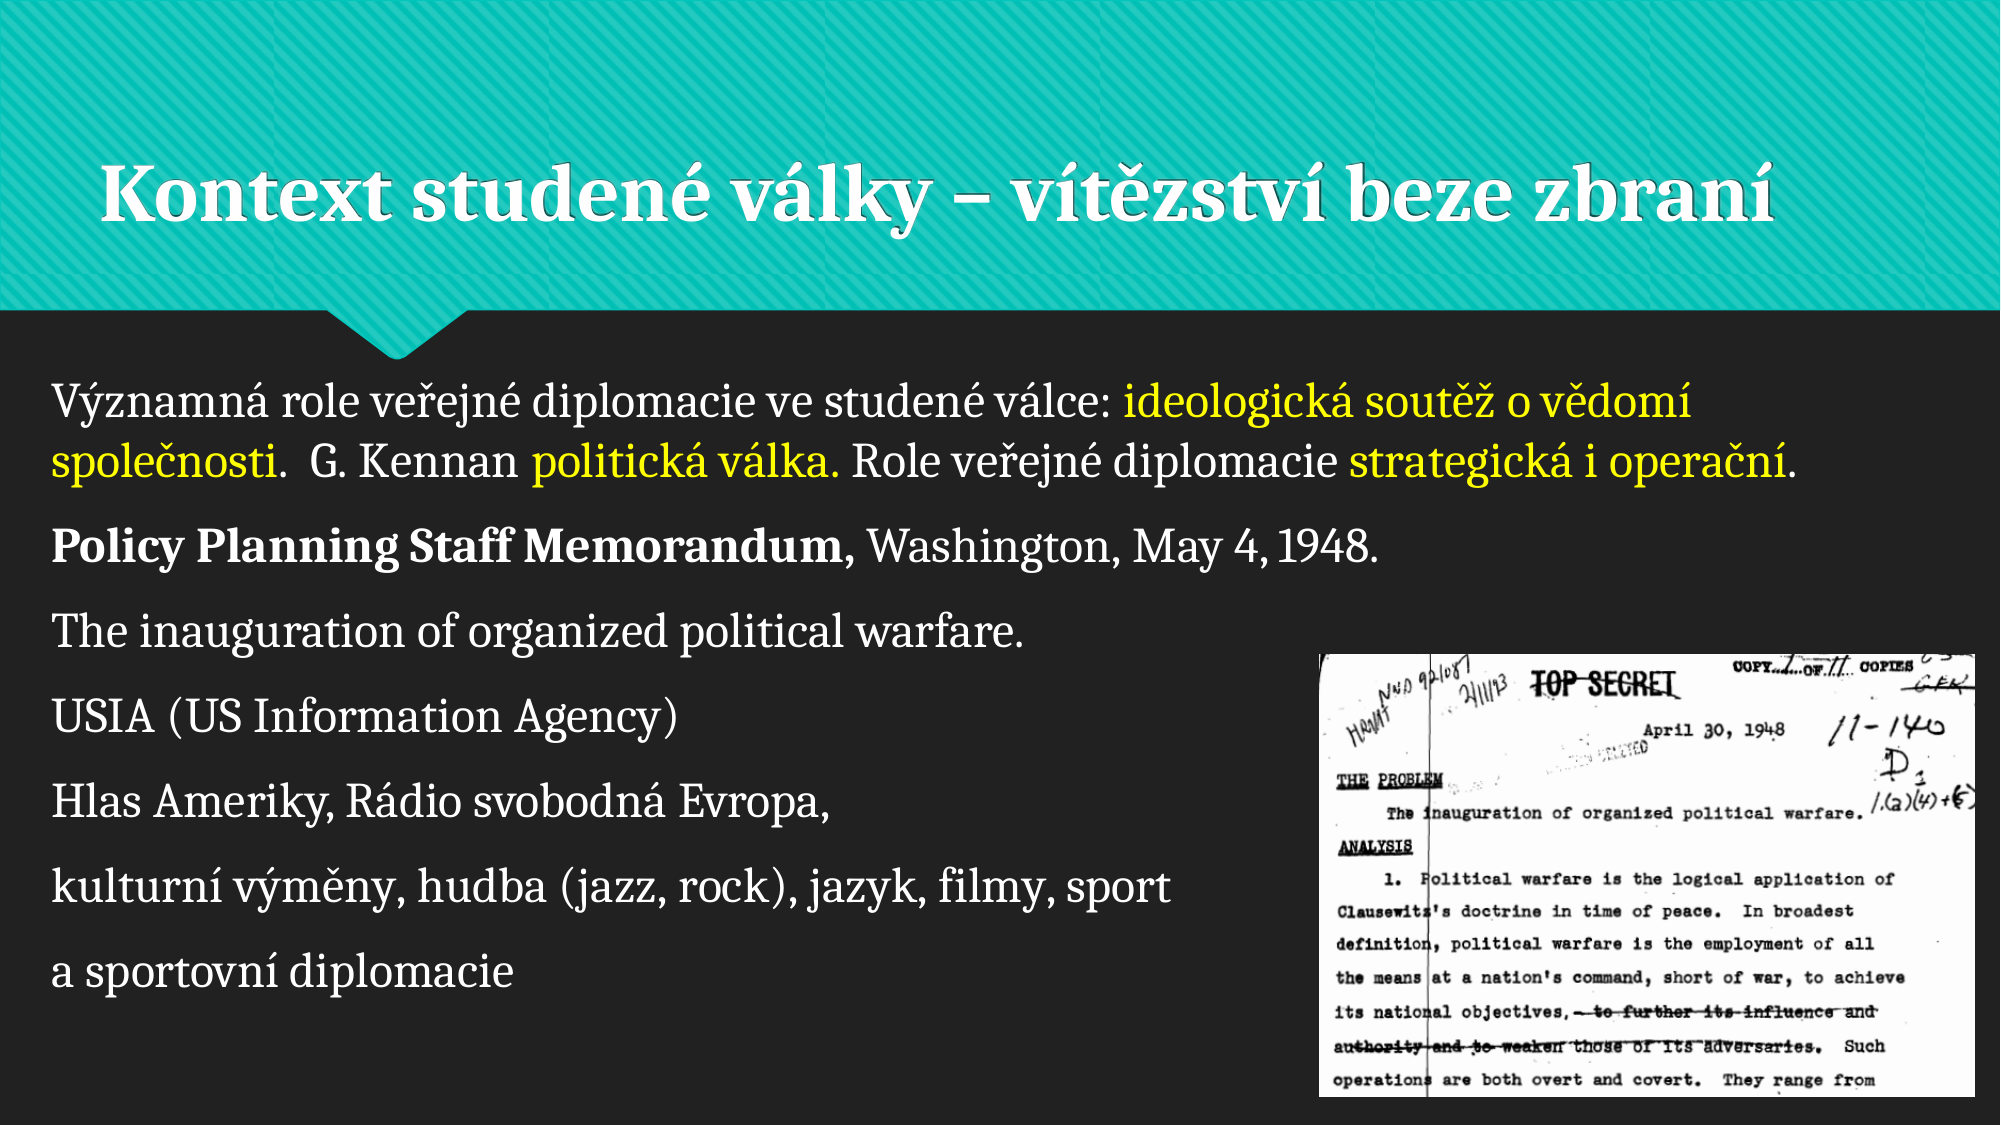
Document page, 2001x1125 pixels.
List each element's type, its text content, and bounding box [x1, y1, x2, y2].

picture [1319, 654, 1975, 1097]
title Kontext studené války – vítězství beze zbraní [84, 86, 1871, 246]
text_box Významná role veřejné diplomacie ve studené válce: ideologická soutěž o vědomí společnosti. G. Kennan politická válka. Role veřejné diplomacie strategická i operační. Policy Planning Staff Memorandum, Washington, May 4, 1948. The inauguration of organized political warfare. USIA (US Information Agency) Hlas Ameriky, Rádio svobodná Evropa, kulturní výměny, hudba (jazz, rock), jazyk, filmy, sport a sportovní diplomacie [36, 360, 1890, 1005]
